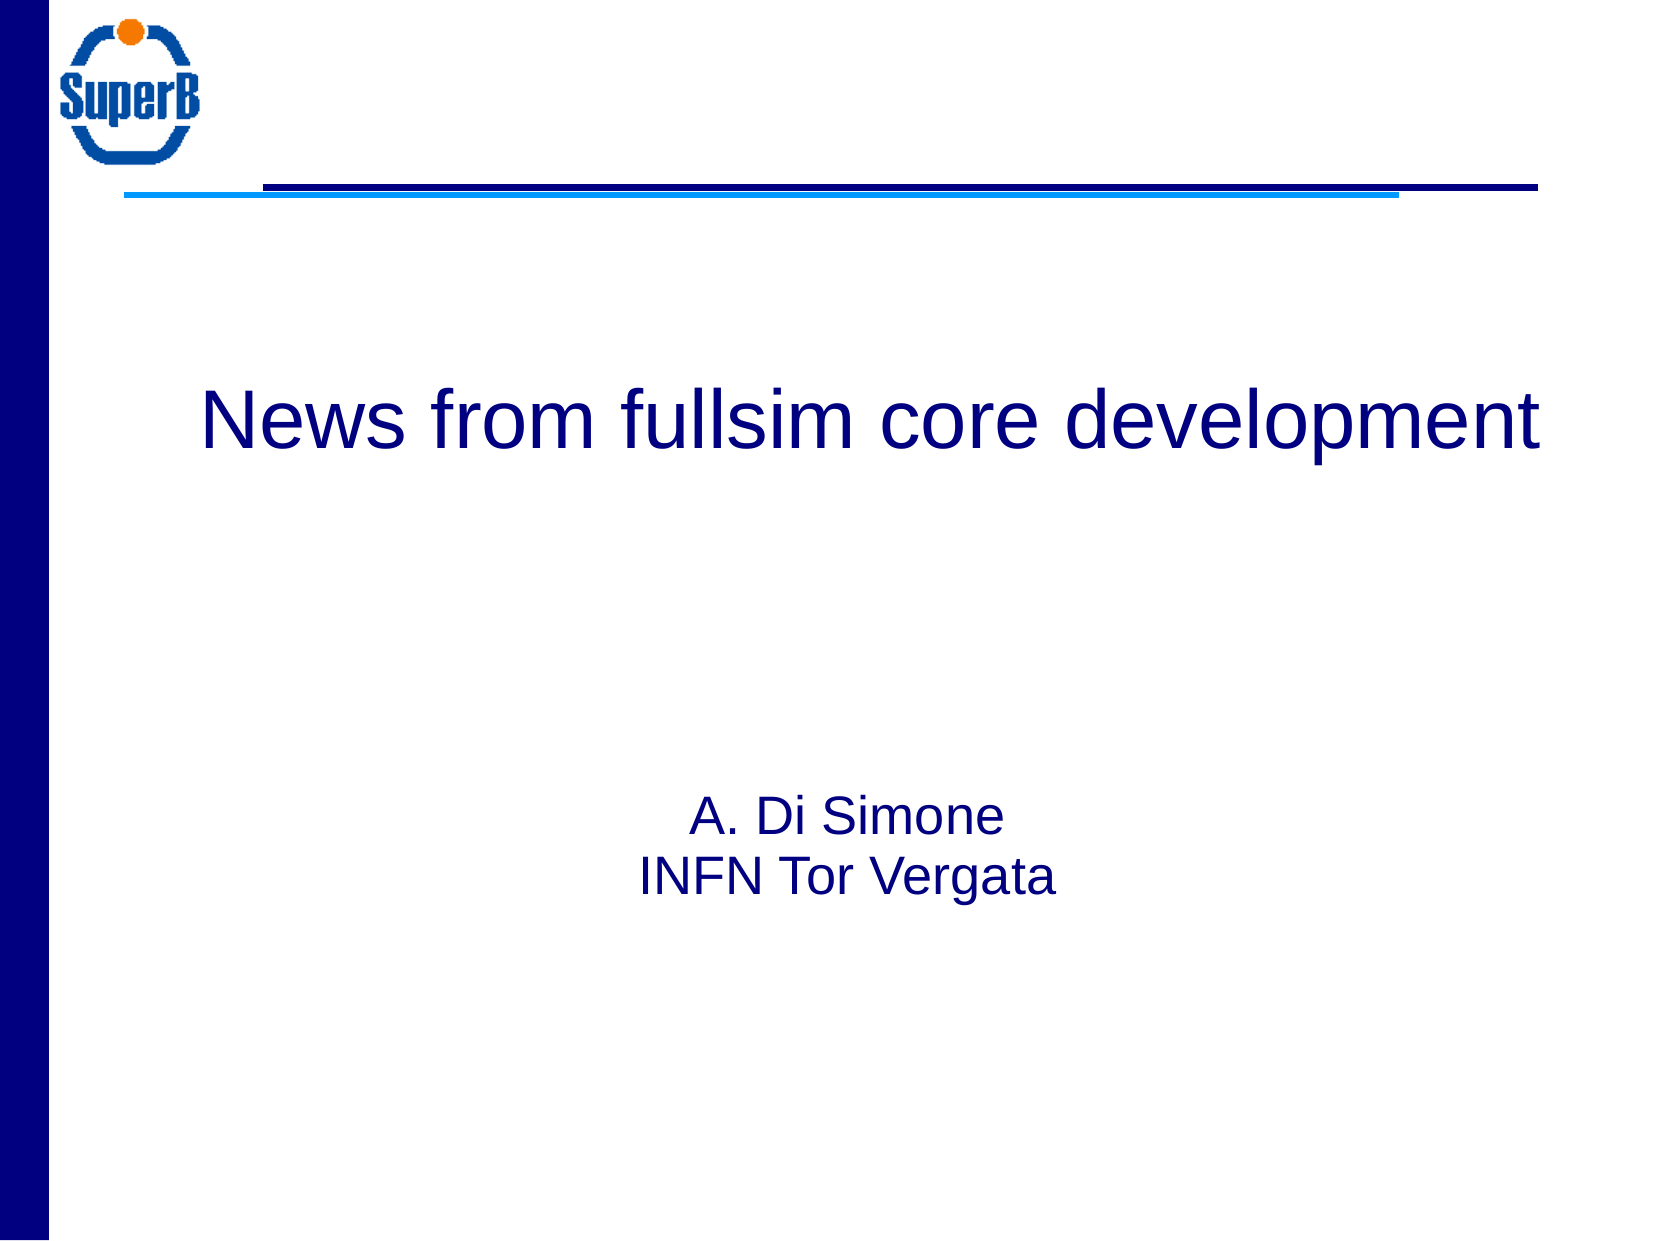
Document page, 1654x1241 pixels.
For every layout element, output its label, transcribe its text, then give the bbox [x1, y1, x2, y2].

text_box News from fullsim core development [184, 365, 1557, 474]
text_box A. Di Simone INFN Tor Vergata [153, 656, 1542, 914]
picture [51, 16, 208, 170]
